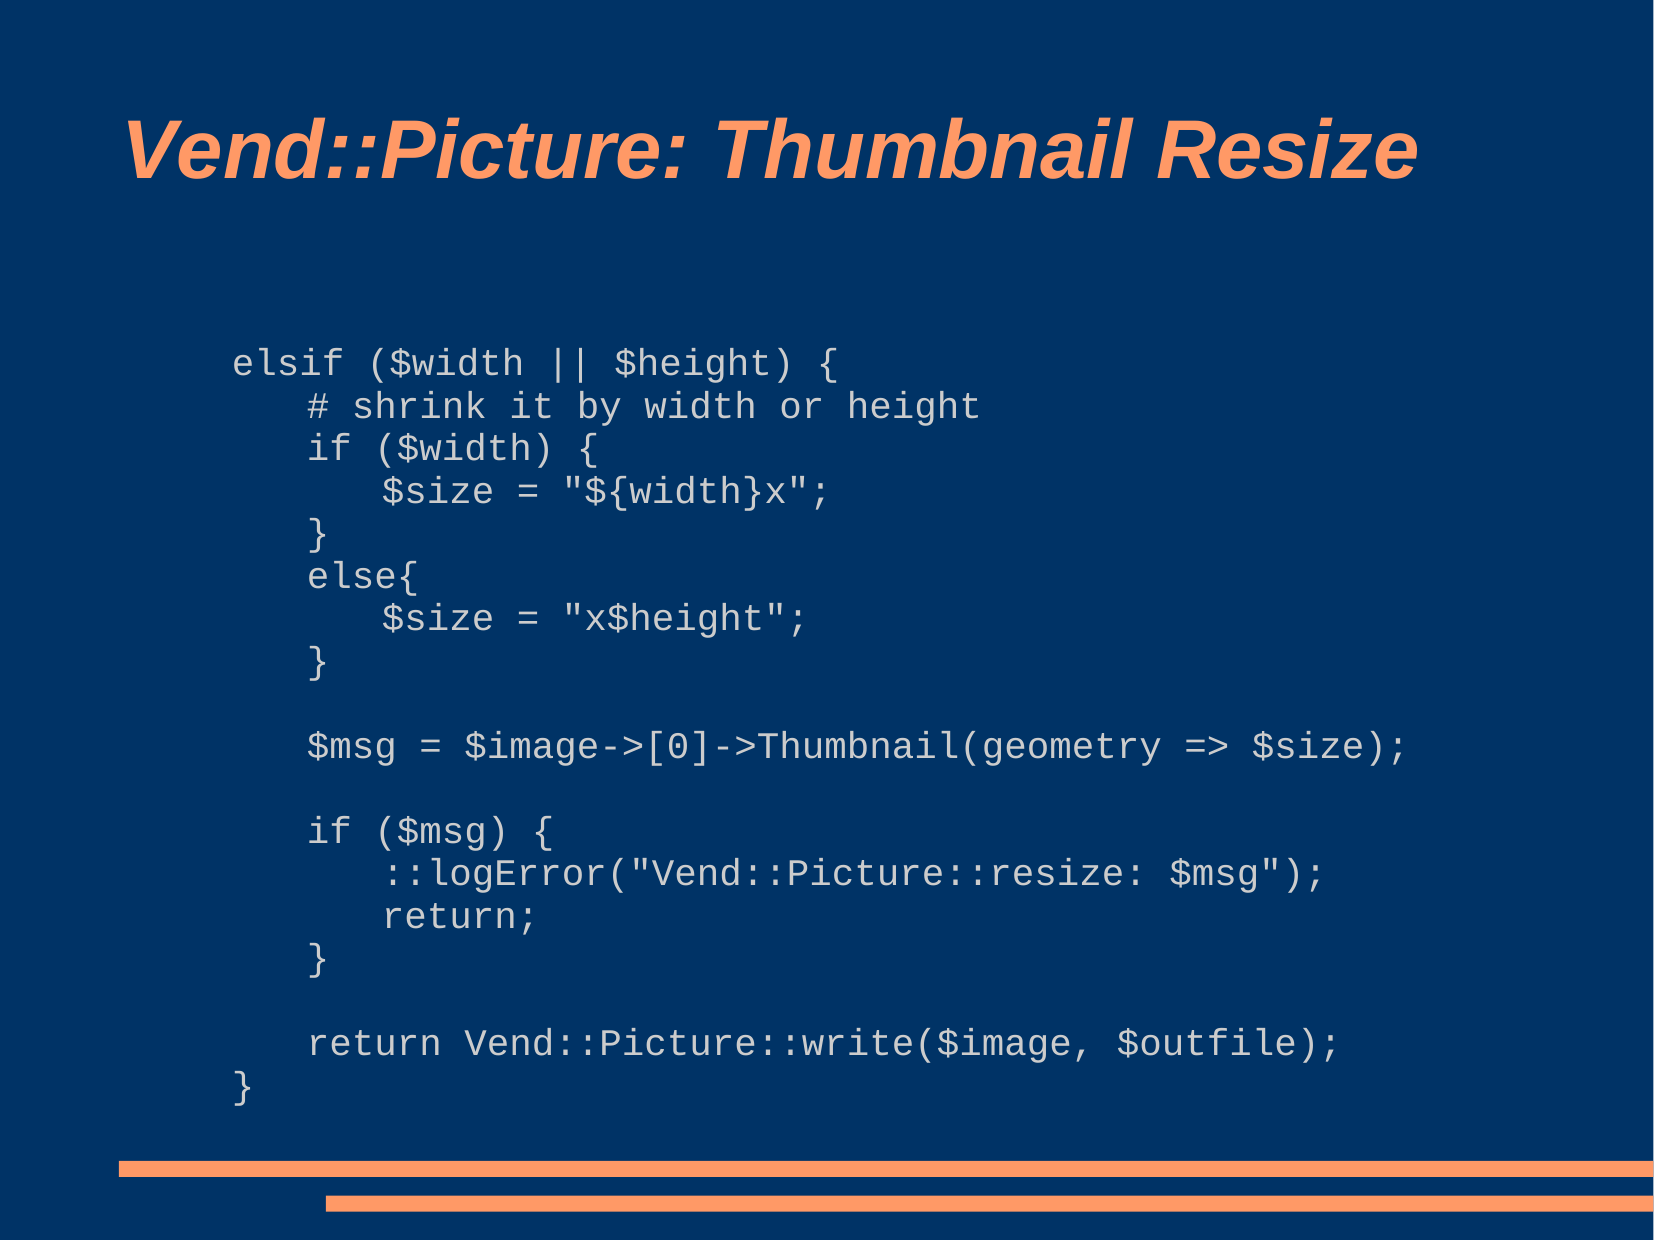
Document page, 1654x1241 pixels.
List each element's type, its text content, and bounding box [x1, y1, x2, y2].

subtitle elsif ($width || $height) { # shrink it by width or height if ($width) { $size = "${width}x"; } else{ $size = "x$height"; } $msg = $image->[0]->Thumbnail(geometry => $size); if ($msg) { ::logError("Vend::Picture::resize: $msg"); return; } return Vend::Picture::write($image, $outfile); } [121, 329, 1561, 1125]
title Vend::Picture: Thumbnail Resize [121, 53, 1534, 247]
